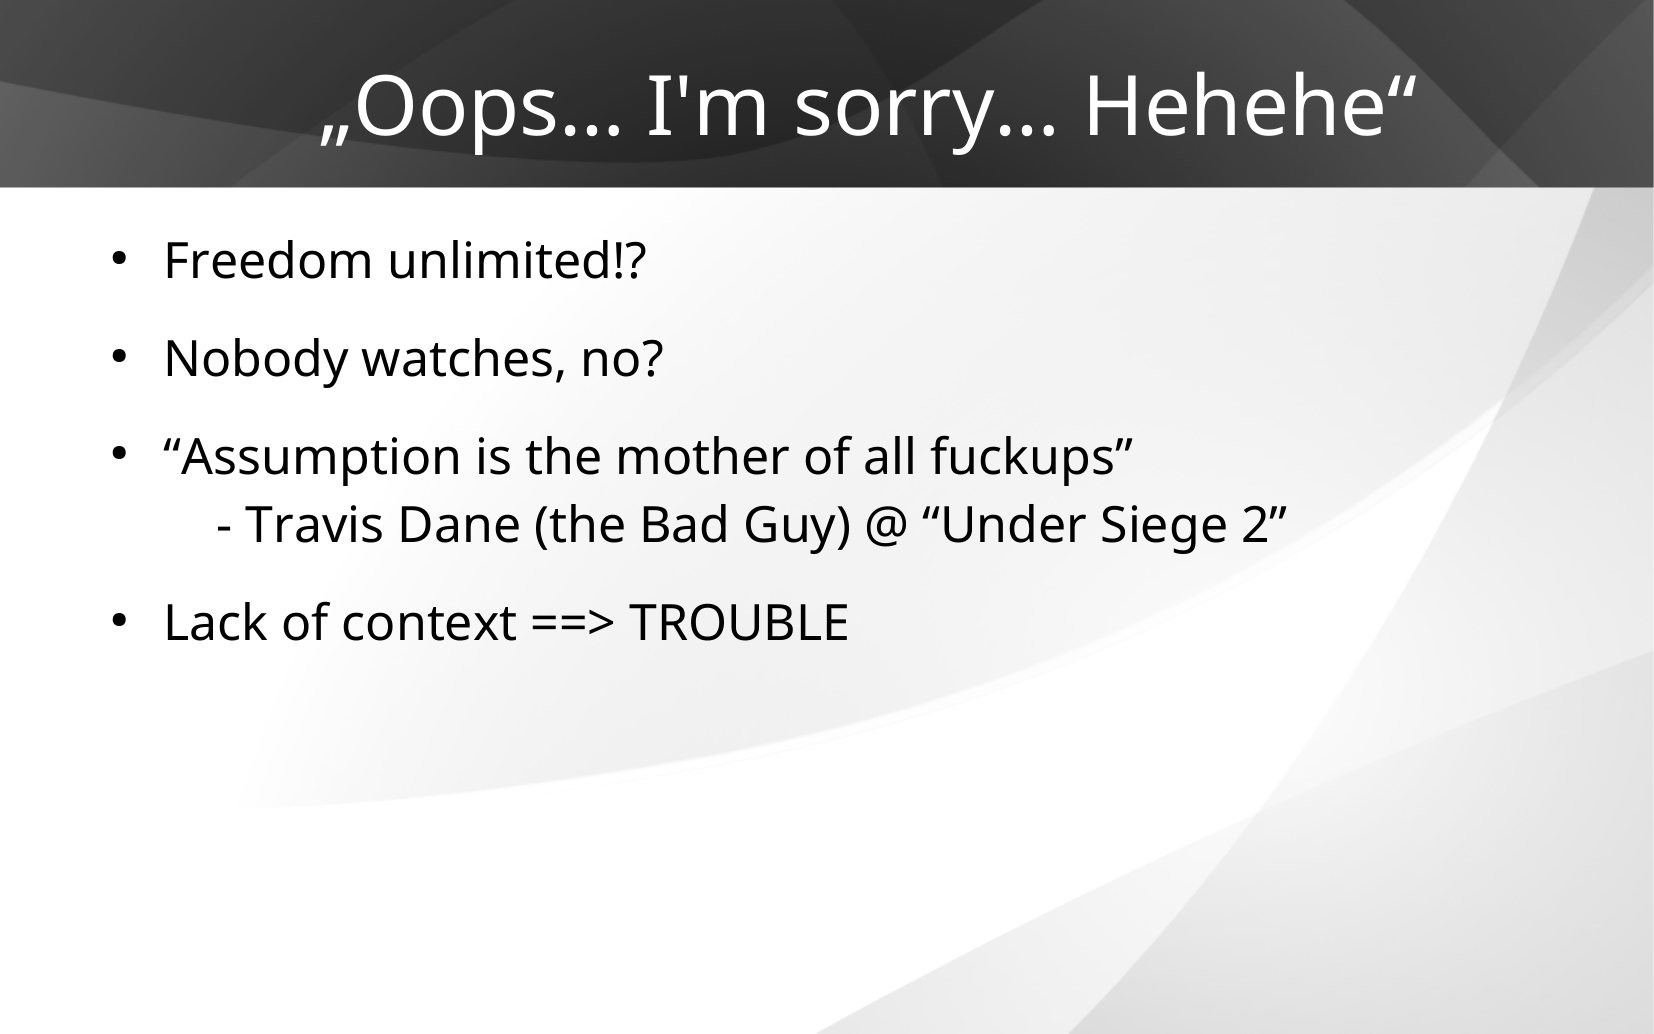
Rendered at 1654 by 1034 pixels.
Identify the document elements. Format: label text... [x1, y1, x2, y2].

title „Oops… I'm sorry… Hehehe“ [124, 0, 1613, 208]
picture [0, 0, 1654, 1034]
list Freedom unlimited!? Nobody watches, no? “Assumption is the mother of all fuckups” - Travis Dane (the Bad Guy) @ “Under Siege 2” Lack of context ==> TROUBLE [75, 225, 1613, 1013]
